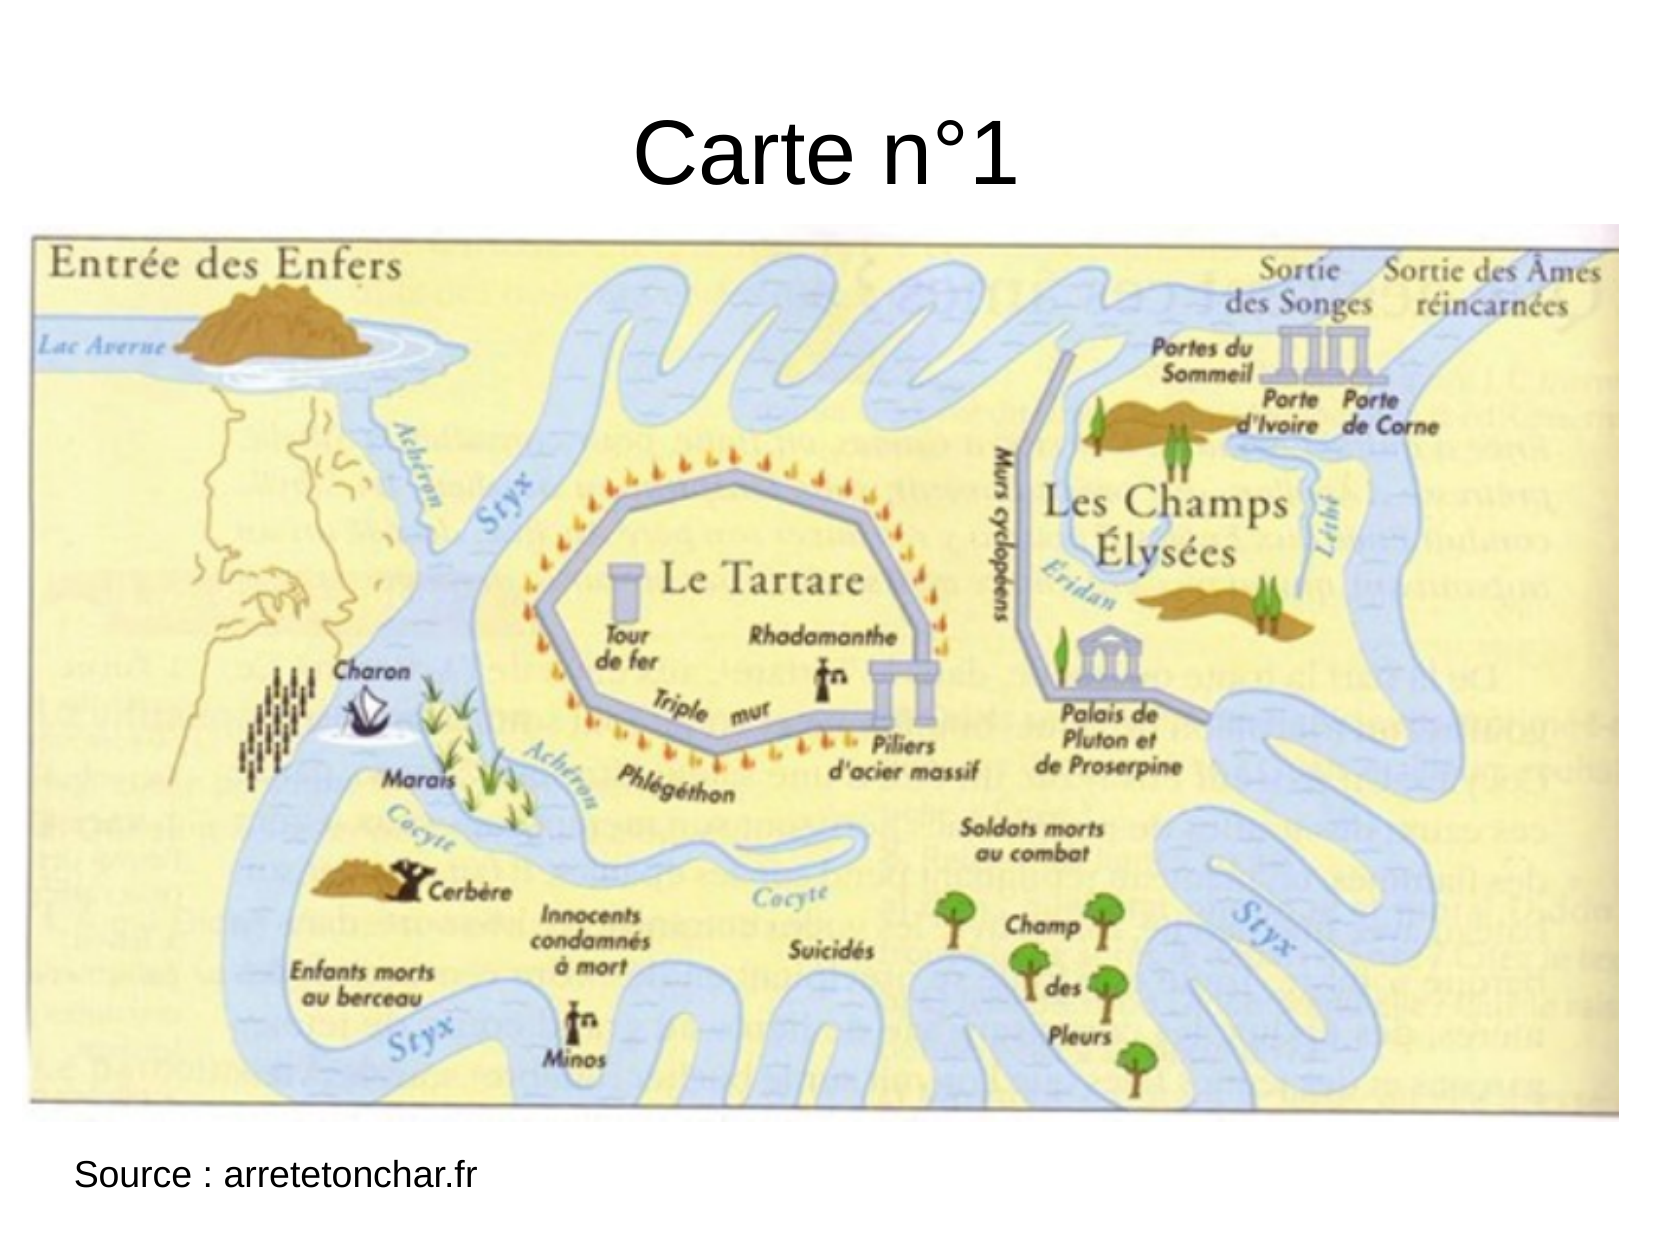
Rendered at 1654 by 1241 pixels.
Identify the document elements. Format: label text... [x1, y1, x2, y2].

text_box Source : arretetonchar.fr [59, 1145, 1063, 1203]
picture [22, 224, 1619, 1123]
title Carte n°1 [82, 49, 1571, 224]
